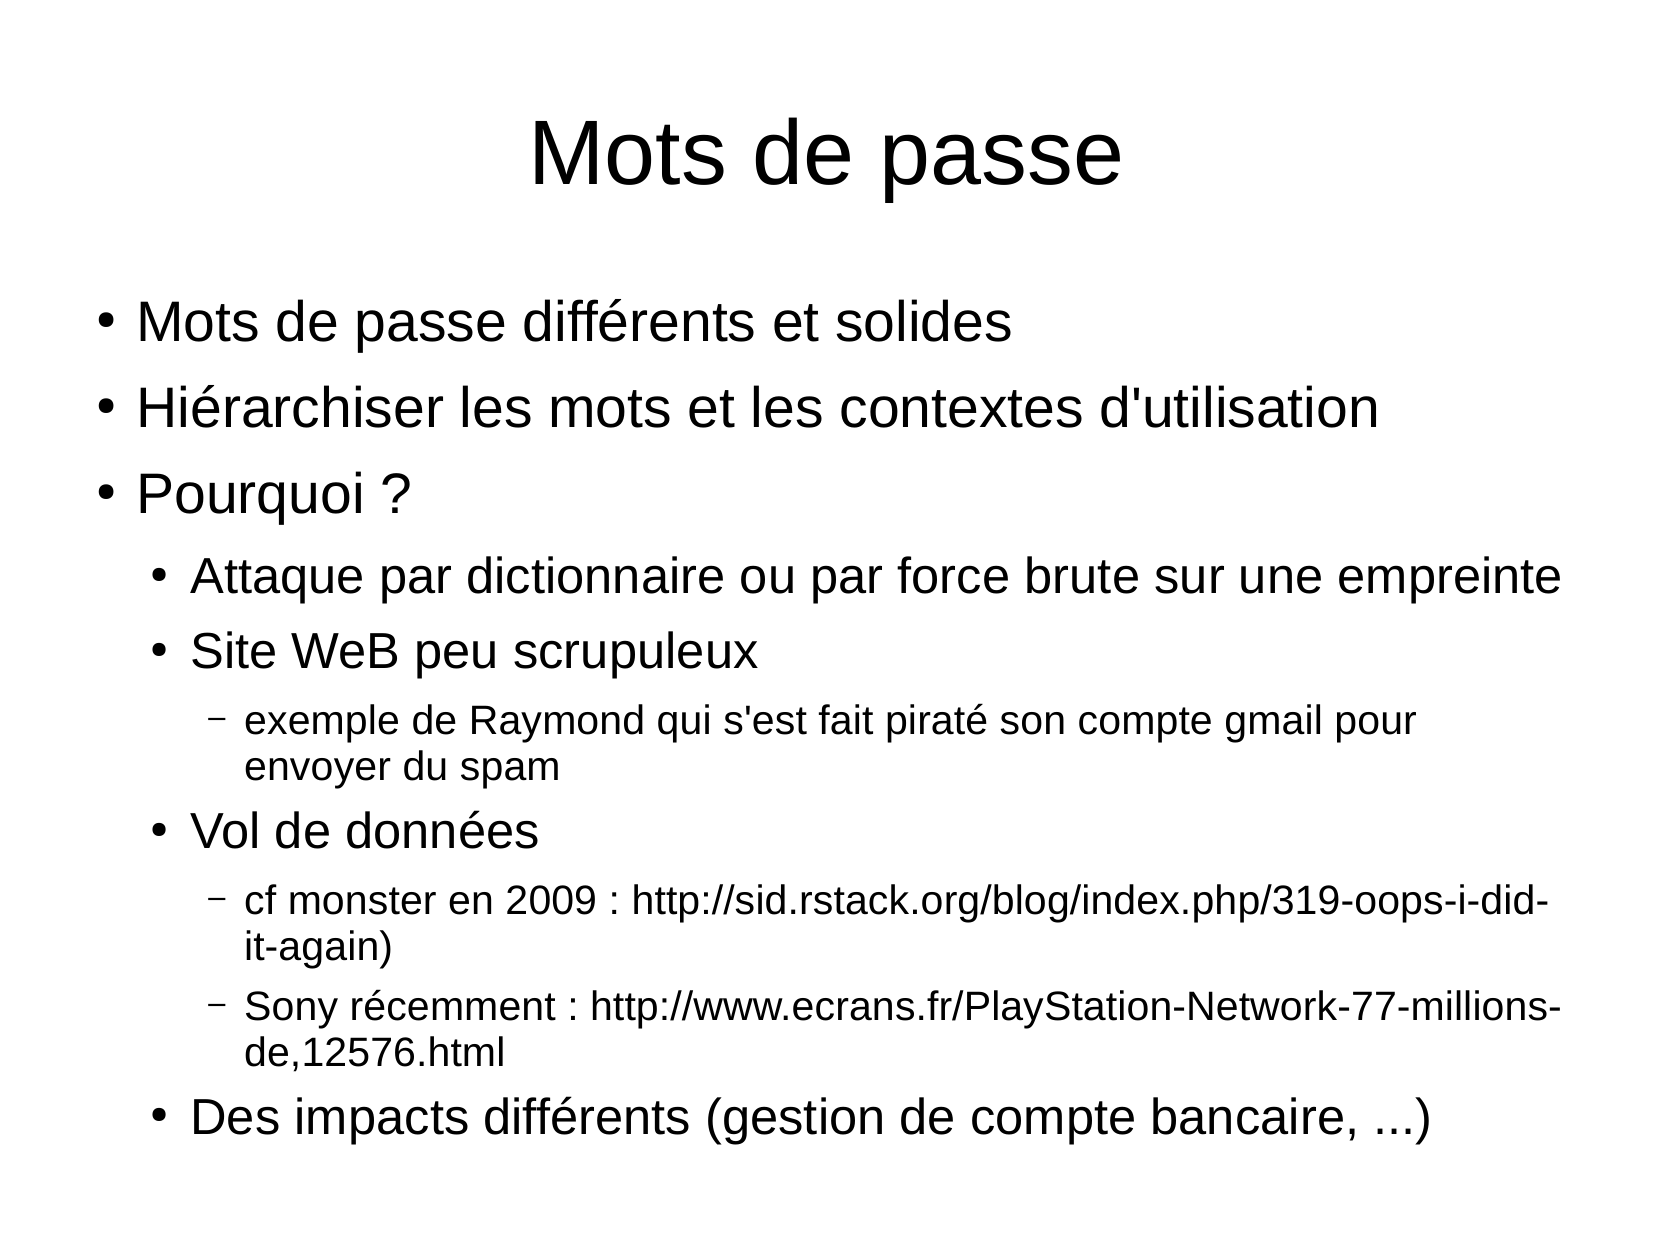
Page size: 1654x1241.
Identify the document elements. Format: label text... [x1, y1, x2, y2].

title Mots de passe [82, 49, 1571, 257]
list Mots de passe différents et solides Hiérarchiser les mots et les contextes d'utilisation Pourquoi ? Attaque par dictionnaire ou par force brute sur une empreinte Site WeB peu scrupuleux exemple de Raymond qui s'est fait piraté son compte gmail pour envoyer du spam Vol de données cf monster en 2009 : http://sid.rstack.org/blog/index.php/319-oops-i-did-it-again) Sony récemment : http://www.ecrans.fr/PlayStation-Network-77-millions-de,12576.html Des impacts différents (gestion de compte bancaire, ...) [82, 290, 1571, 1211]
